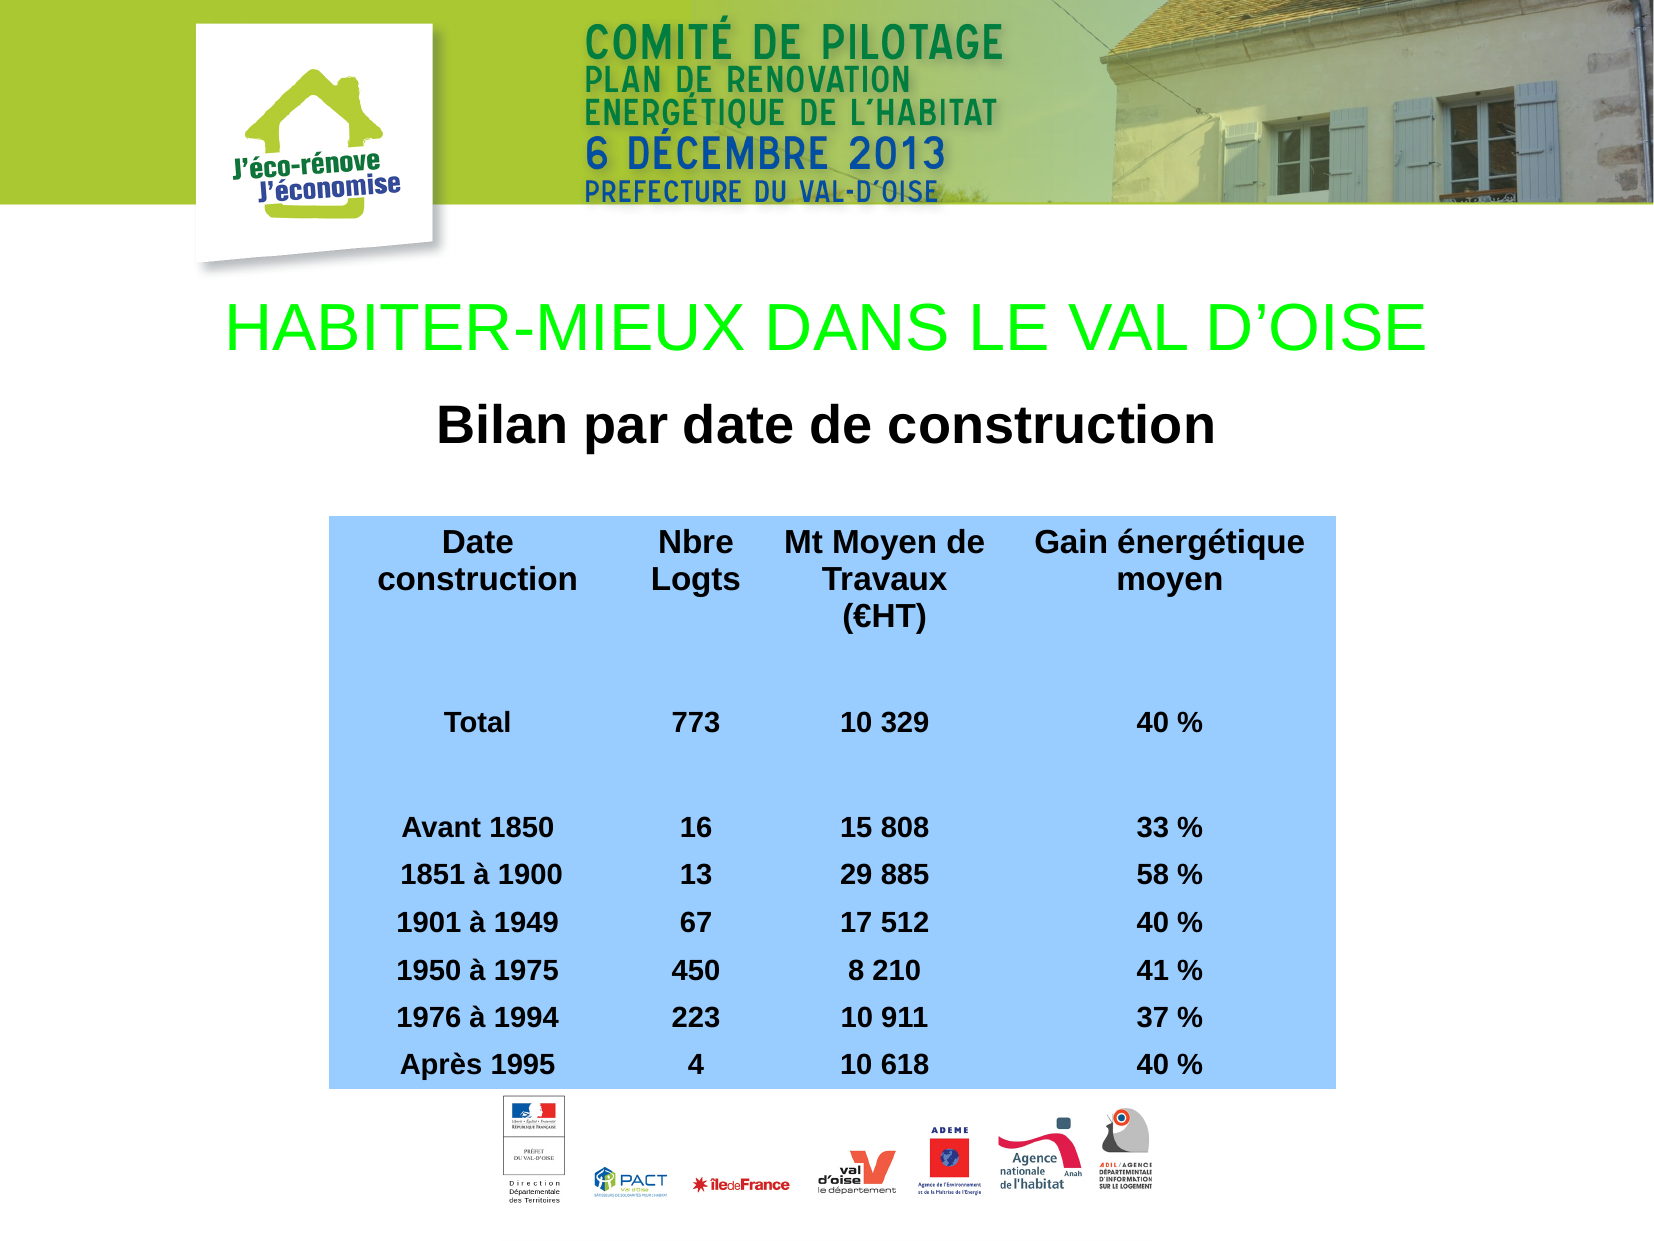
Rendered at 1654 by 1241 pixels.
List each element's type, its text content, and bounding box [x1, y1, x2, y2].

table_cell 10 618 [766, 1041, 1004, 1089]
table_cell 4 [626, 1041, 766, 1089]
table_header Mt Moyen de Travaux (€HT) [766, 516, 1004, 642]
table_cell 10 329 [766, 699, 1004, 746]
table_cell Après 1995 [329, 1041, 626, 1089]
table_cell 40 % [1004, 699, 1336, 746]
table_header Gain énergétique moyen [1004, 516, 1336, 642]
table_cell 15 808 [766, 803, 1004, 851]
table_cell 8 210 [766, 946, 1004, 994]
table_cell 450 [626, 946, 766, 994]
table_cell 10 911 [766, 994, 1004, 1041]
table_cell [626, 746, 766, 803]
table_cell Avant 1850 [329, 803, 626, 851]
table_cell [1004, 642, 1336, 699]
table_cell 37 % [1004, 994, 1336, 1041]
table_cell [329, 642, 626, 699]
table_cell 1950 à 1975 [329, 946, 626, 994]
table_cell 773 [626, 699, 766, 746]
table_cell 29 885 [766, 851, 1004, 898]
table_cell [1004, 746, 1336, 803]
table_cell 67 [626, 898, 766, 946]
table_cell 58 % [1004, 851, 1336, 898]
table_cell 33 % [1004, 803, 1336, 851]
table_cell [766, 746, 1004, 803]
table_cell 13 [626, 851, 766, 898]
table_cell 41 % [1004, 946, 1336, 994]
table_cell [329, 746, 626, 803]
table_cell 16 [626, 803, 766, 851]
table_cell 40 % [1004, 1041, 1336, 1089]
table_cell 40 % [1004, 898, 1336, 946]
table_cell 223 [626, 994, 766, 1041]
table_cell 1976 à 1994 [329, 994, 626, 1041]
list HABITER-MIEUX DANS LE VAL D’OISE Bilan par date de construction [82, 290, 1571, 1010]
table_cell [626, 642, 766, 699]
table_header Date construction [329, 516, 626, 642]
table_header Nbre Logts [626, 516, 766, 642]
table_cell [766, 642, 1004, 699]
table_cell Total [329, 699, 626, 746]
table_cell 1851 à 1900 [329, 851, 626, 898]
table_cell 1901 à 1949 [329, 898, 626, 946]
table_cell 17 512 [766, 898, 1004, 946]
